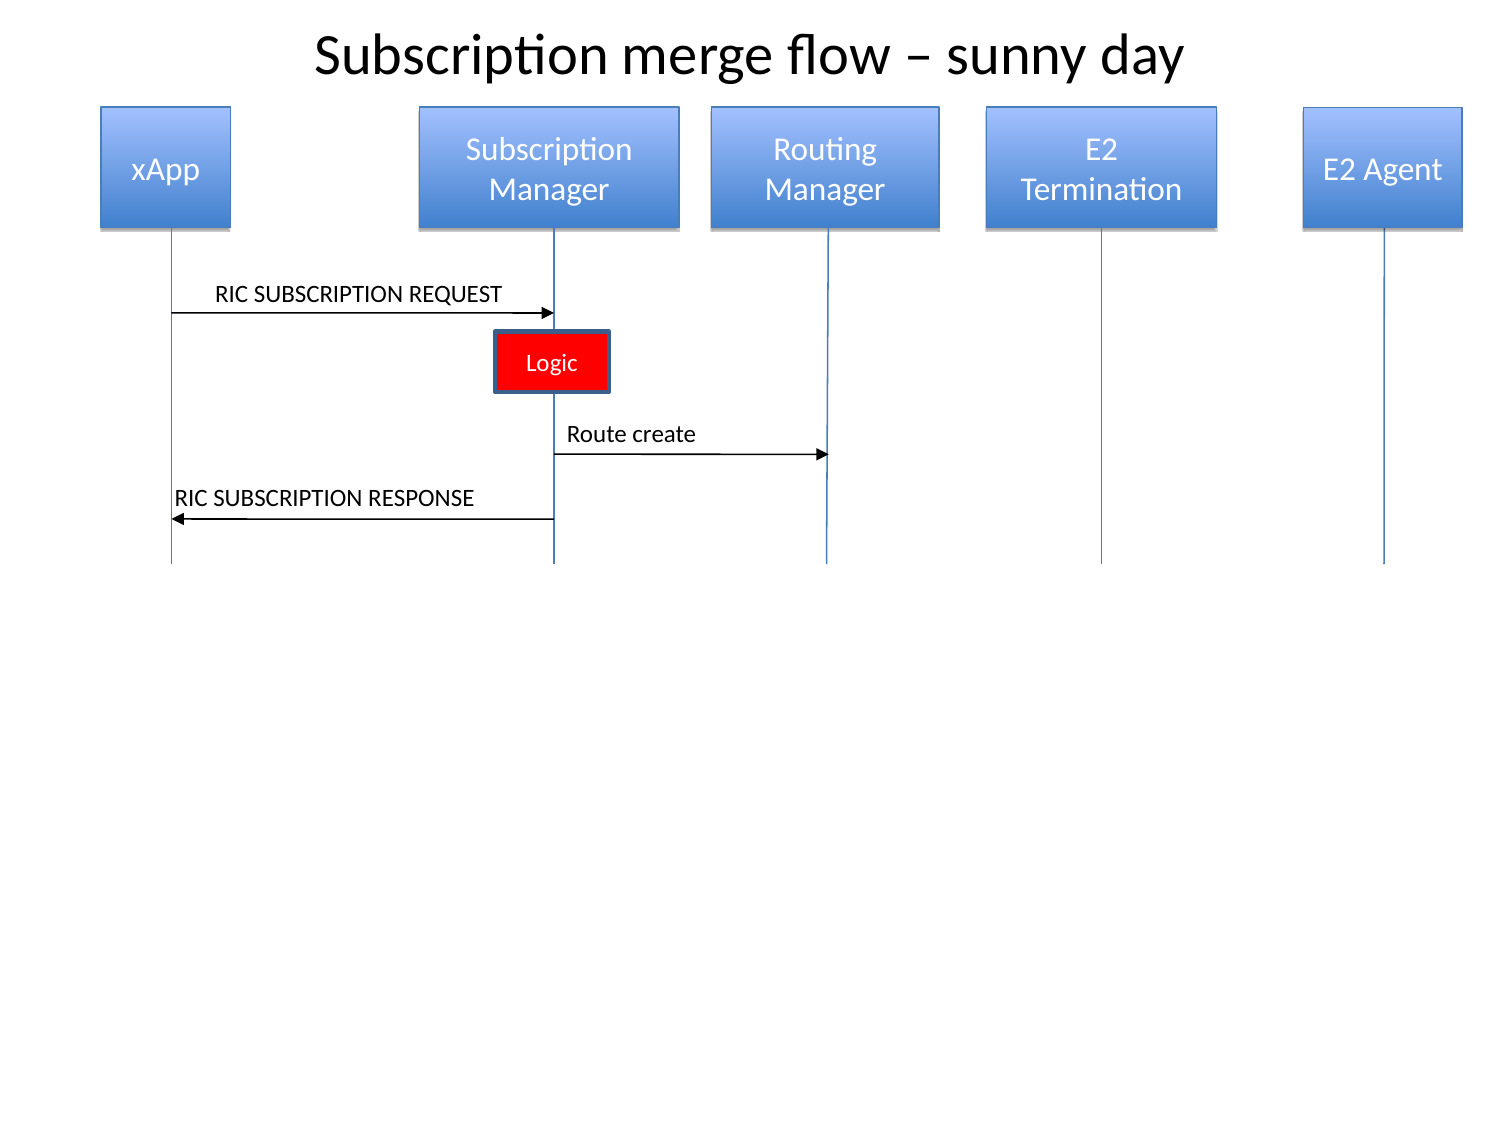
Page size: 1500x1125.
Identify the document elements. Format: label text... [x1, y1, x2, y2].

title Subscription merge flow – sunny day [75, 7, 1425, 95]
text_box Routing Manager [711, 107, 939, 228]
text_box RIC SUBSCRIPTION RESPONSE [159, 474, 567, 520]
text_box E2 Agent [1303, 107, 1463, 228]
text_box Subscription Manager [419, 107, 680, 228]
text_box xApp [101, 107, 231, 228]
text_box Logic [494, 331, 609, 392]
text_box RIC SUBSCRIPTION REQUEST [200, 269, 518, 312]
text_box Route create [552, 409, 774, 455]
text_box E2 Termination [986, 107, 1217, 228]
